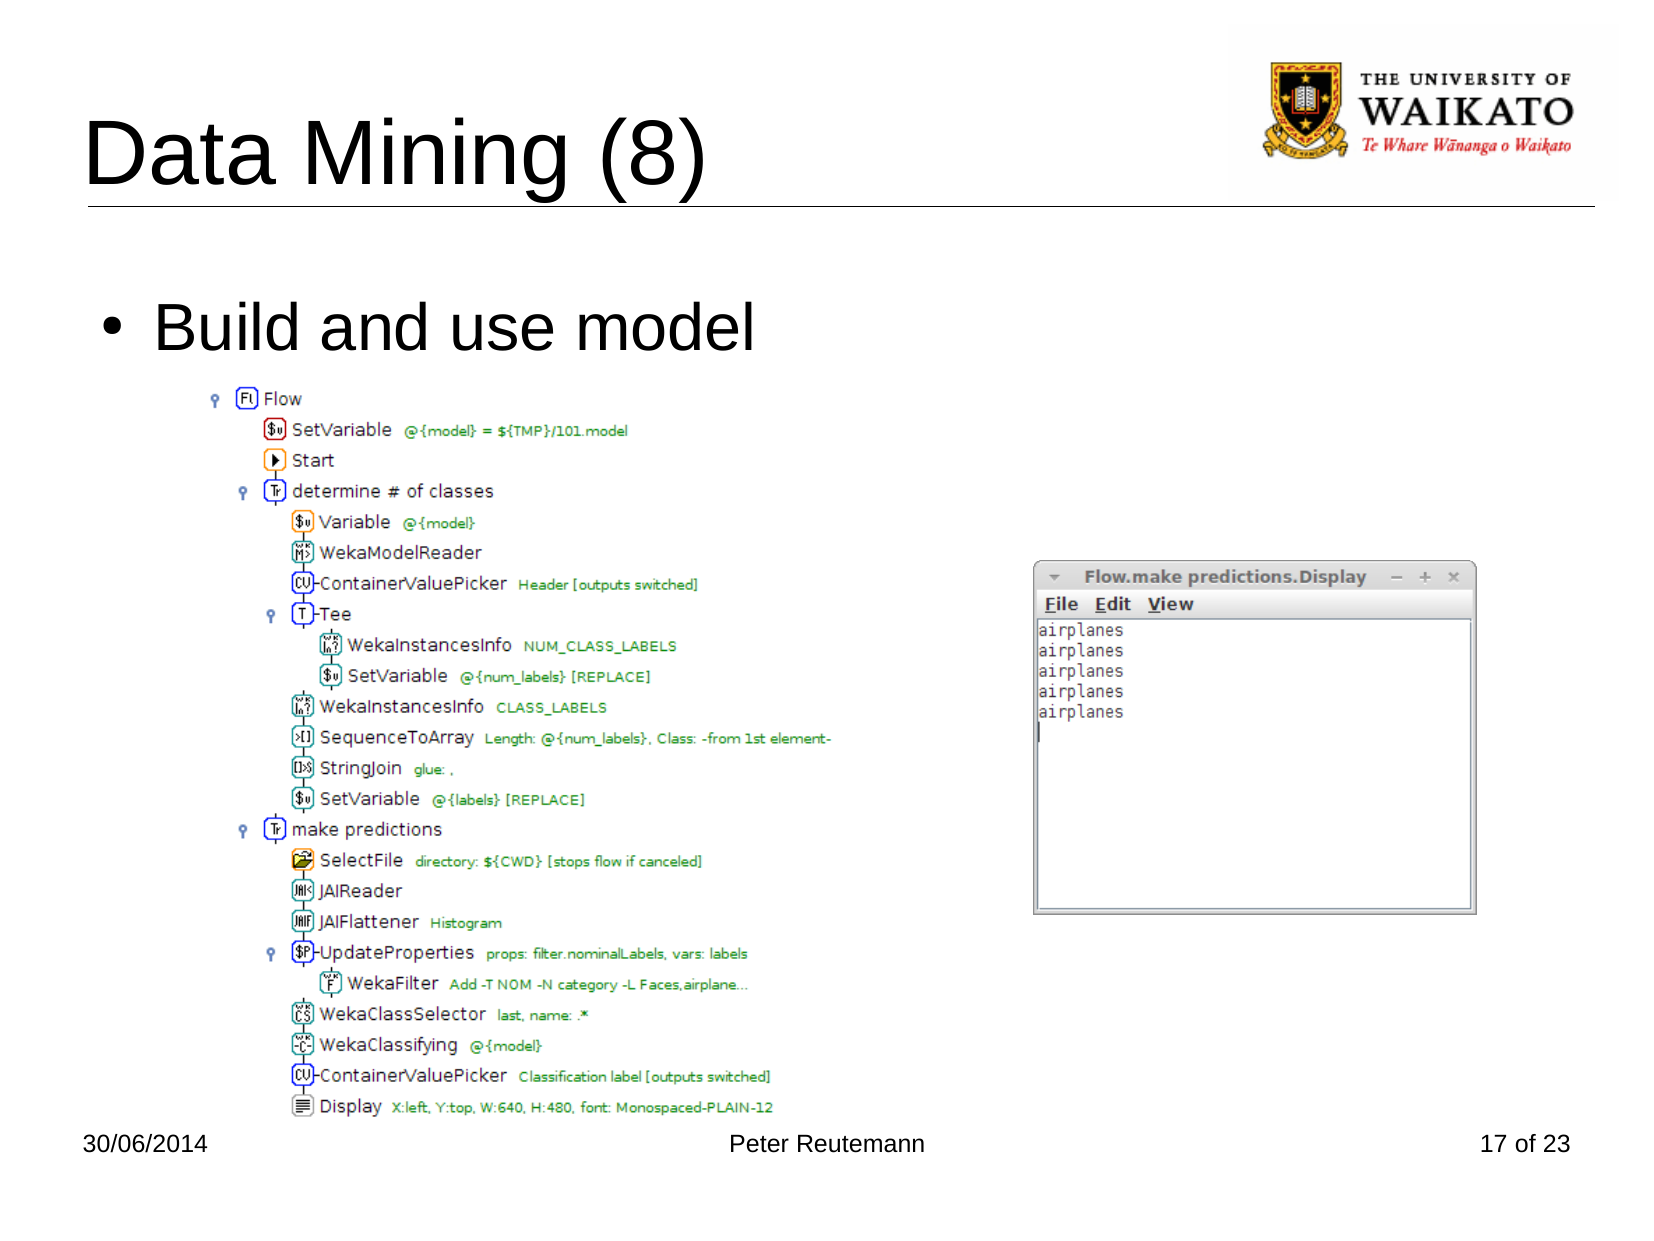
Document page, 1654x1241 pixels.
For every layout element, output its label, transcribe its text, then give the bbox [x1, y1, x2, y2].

picture [1228, 24, 1619, 201]
title Data Mining (8) [82, 49, 1571, 257]
picture [204, 383, 1477, 1121]
list Build and use model [82, 290, 1571, 1010]
